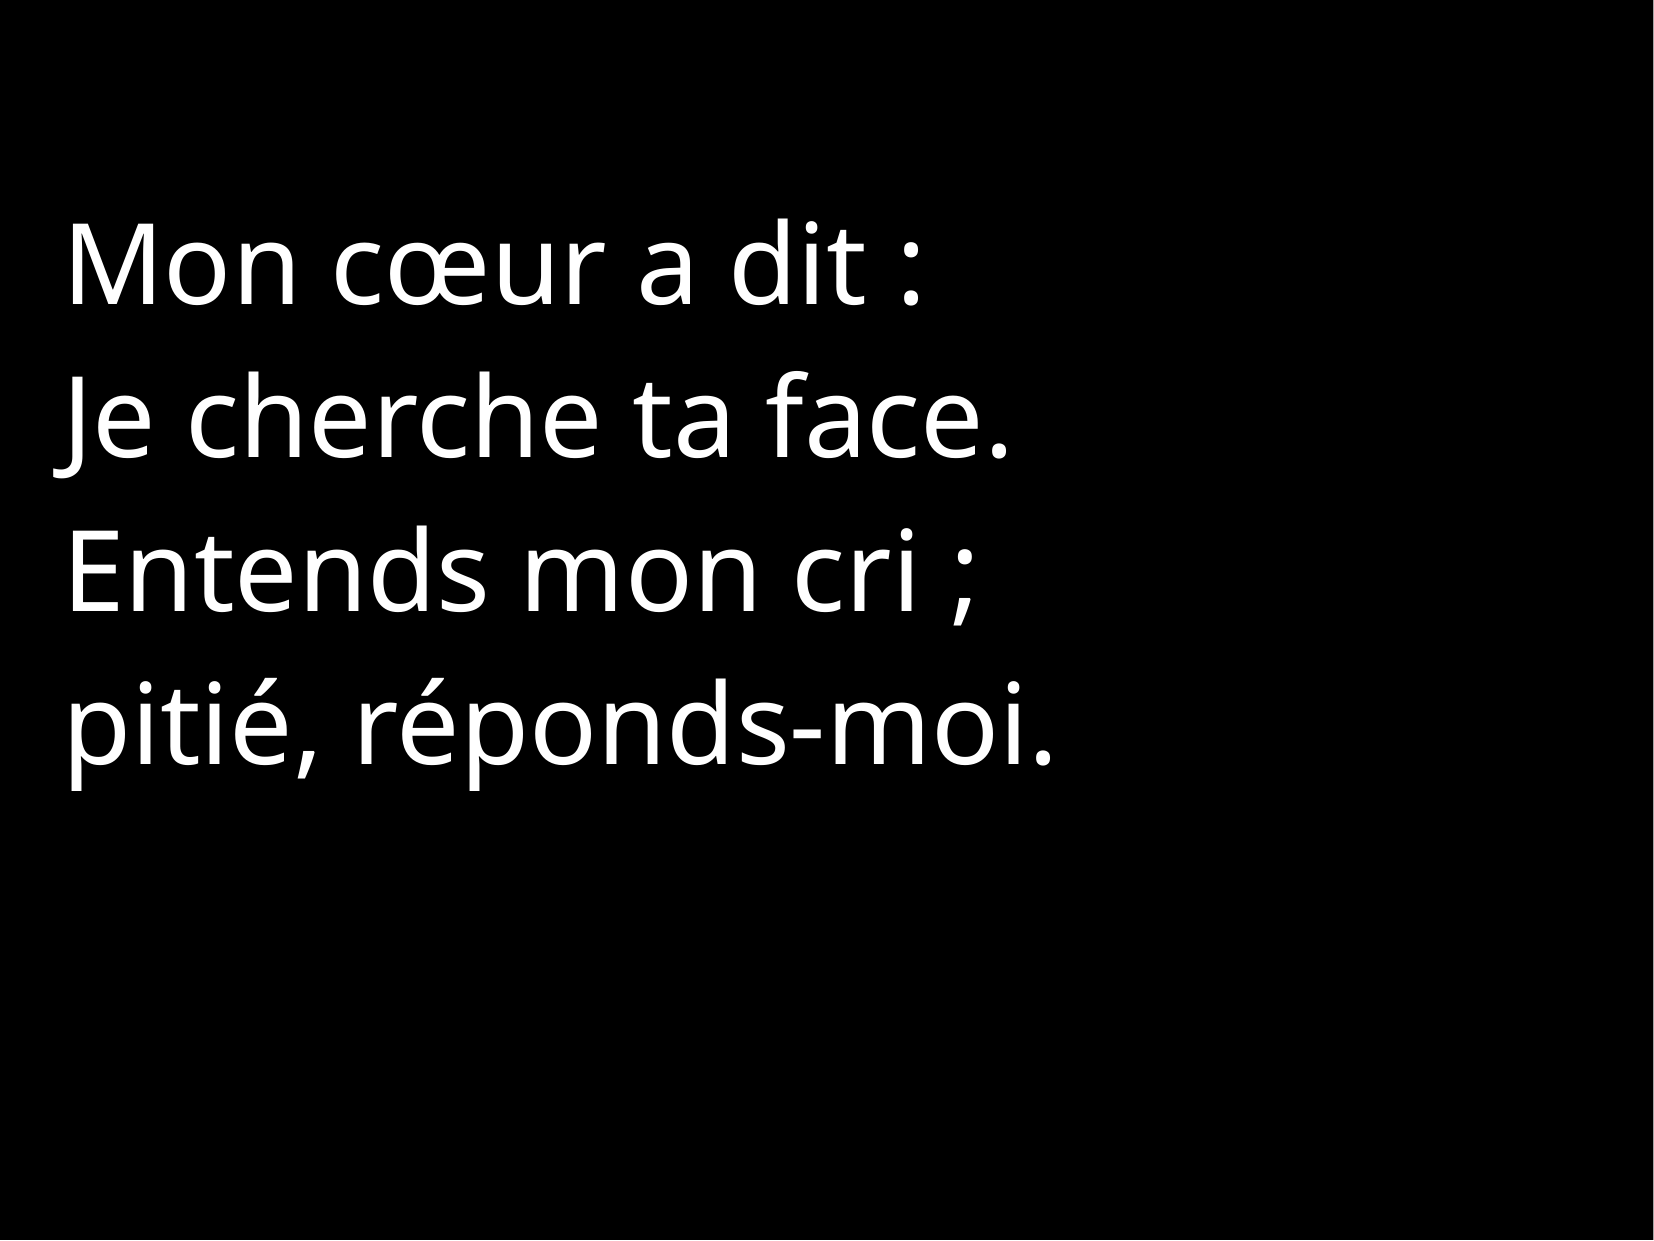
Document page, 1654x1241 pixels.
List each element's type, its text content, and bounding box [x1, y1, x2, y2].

text_box Mon cœur a dit : Je cherche ta face. Entends mon cri ; pitié, réponds-moi. [47, 23, 1607, 1193]
